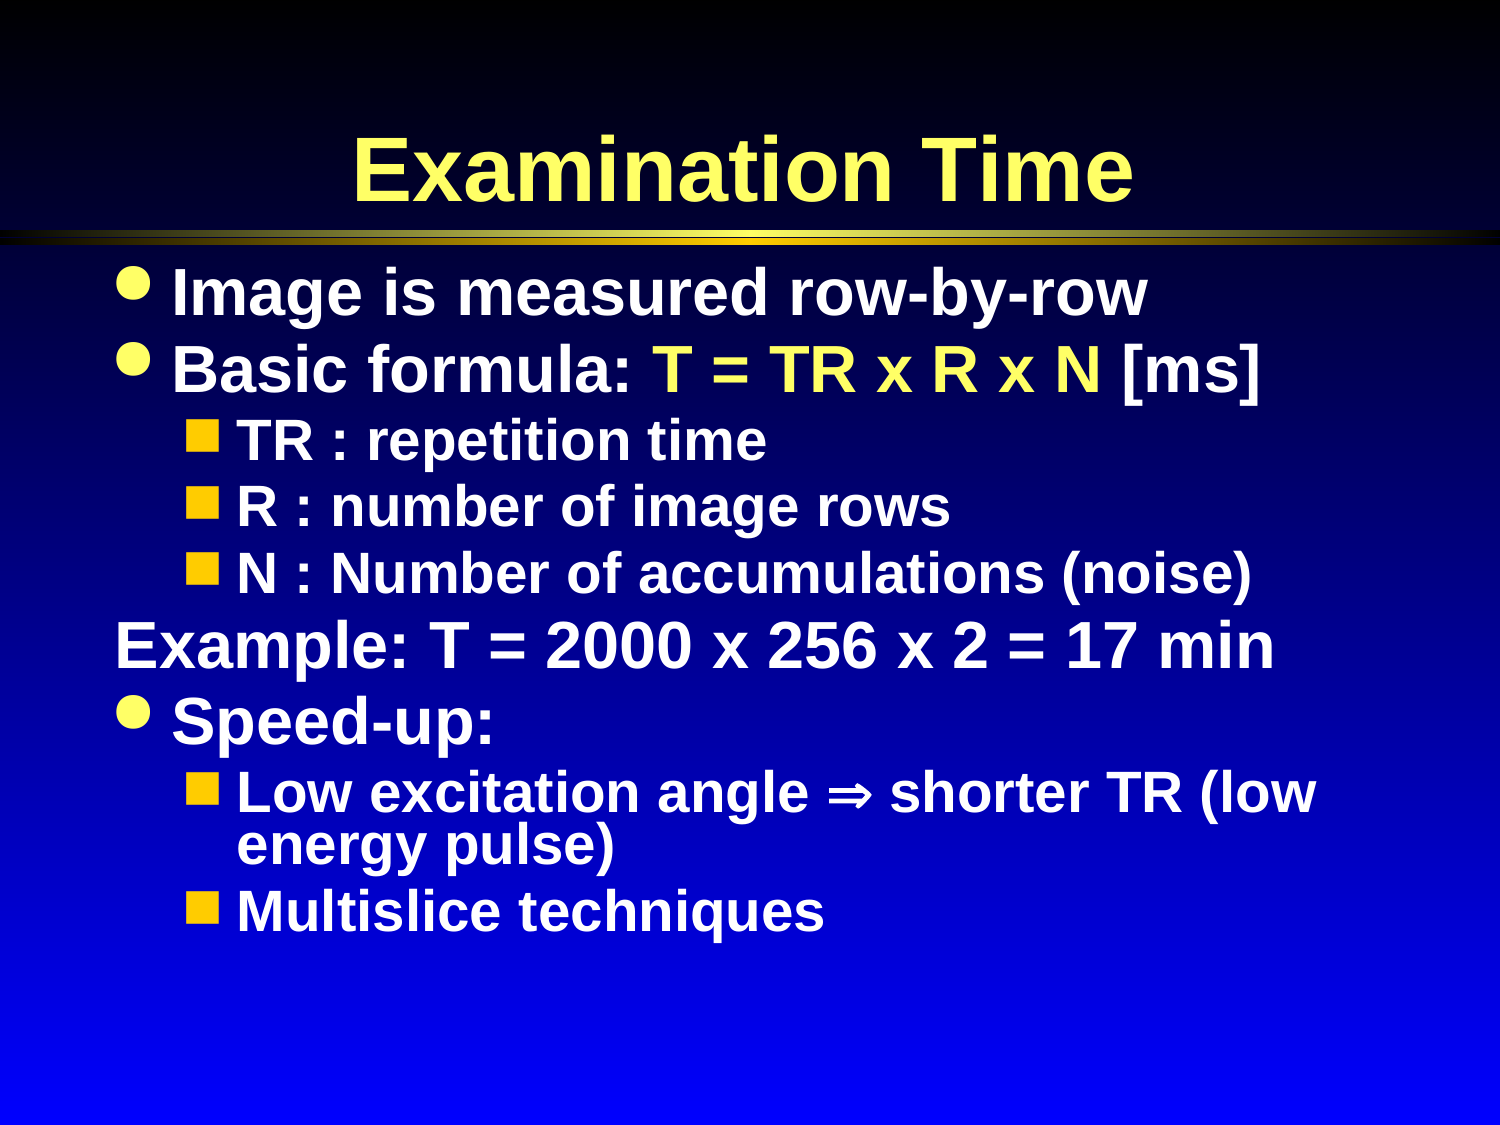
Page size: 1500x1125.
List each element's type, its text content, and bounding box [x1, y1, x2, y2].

list Image is measured row-by-row Basic formula: T = TR x R x N [ms] TR : repetition time R : number of image rows N : Number of accumulations (noise) Example: T = 2000 x 256 x 2 = 17 min Speed-up: Low excitation angle  shorter TR (low energy pulse) Multislice techniques [99, 260, 1388, 1009]
title Examination Time [99, 37, 1388, 225]
